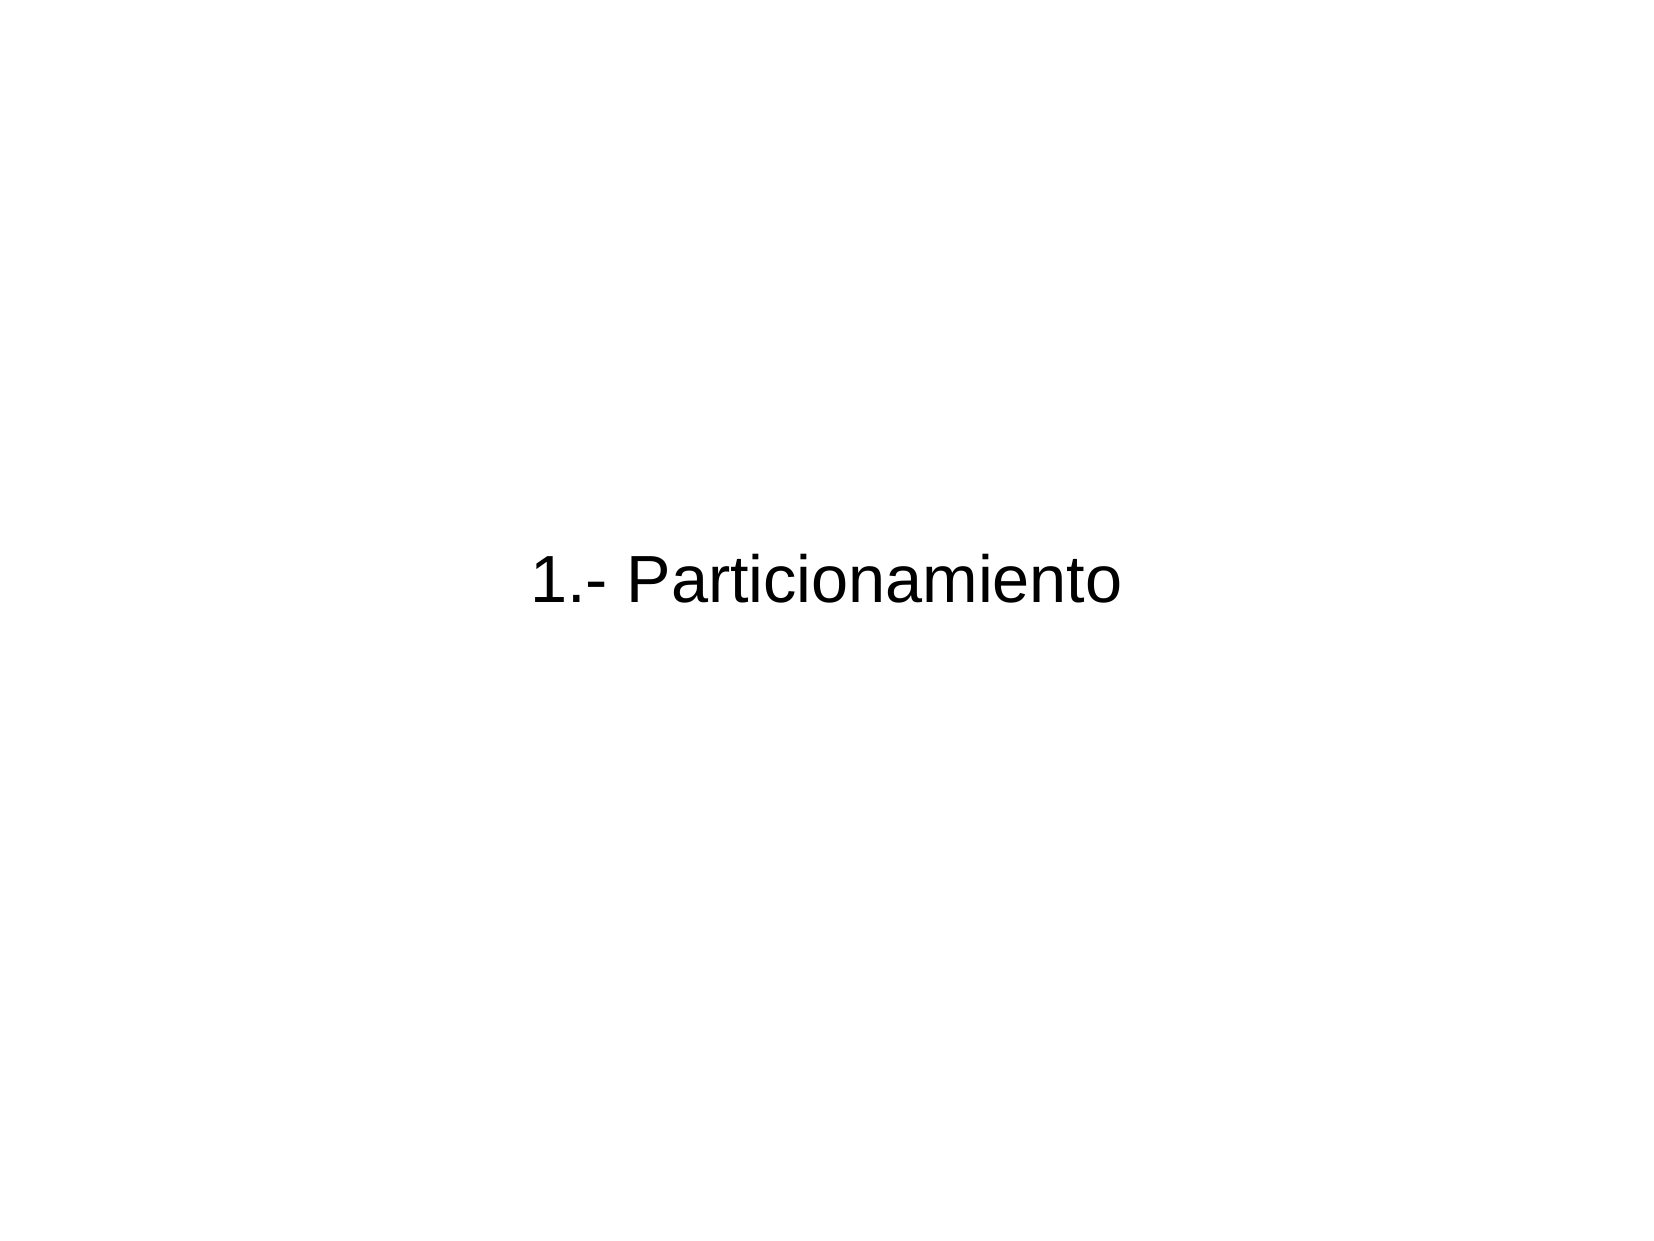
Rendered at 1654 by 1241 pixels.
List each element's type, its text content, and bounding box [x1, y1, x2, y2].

subtitle 1.- Particionamiento [82, 49, 1571, 1109]
